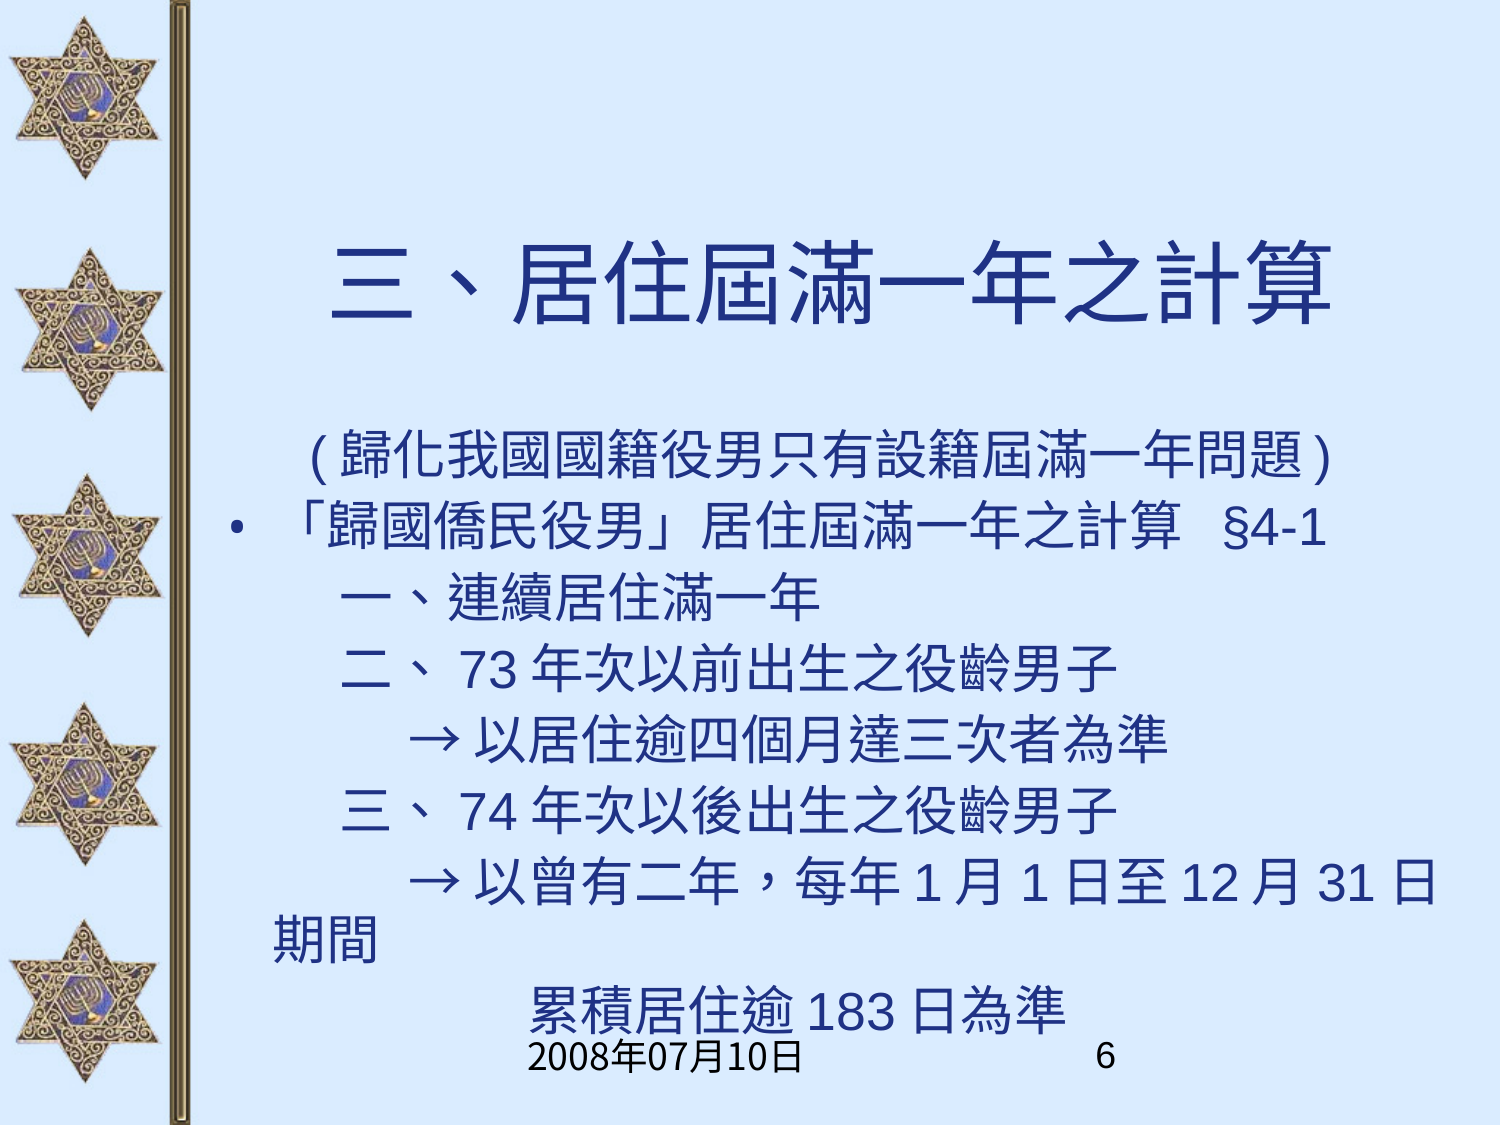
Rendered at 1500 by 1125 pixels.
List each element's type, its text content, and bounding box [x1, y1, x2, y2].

list (歸化我國國籍役男只有設籍屆滿一年問題) 「歸國僑民役男」居住屆滿一年之計算 §4-1 一、連續居住滿一年 二、73年次以前出生之役齡男子 →以居住逾四個月達三次者為準 三、74年次以後出生之役齡男子 →以曾有二年，每年1月1日至12月31日期間 累積居住逾183日為準 [206, 420, 1489, 1051]
title 三、居住屆滿一年之計算 [262, 187, 1401, 375]
picture [0, 0, 1500, 1125]
